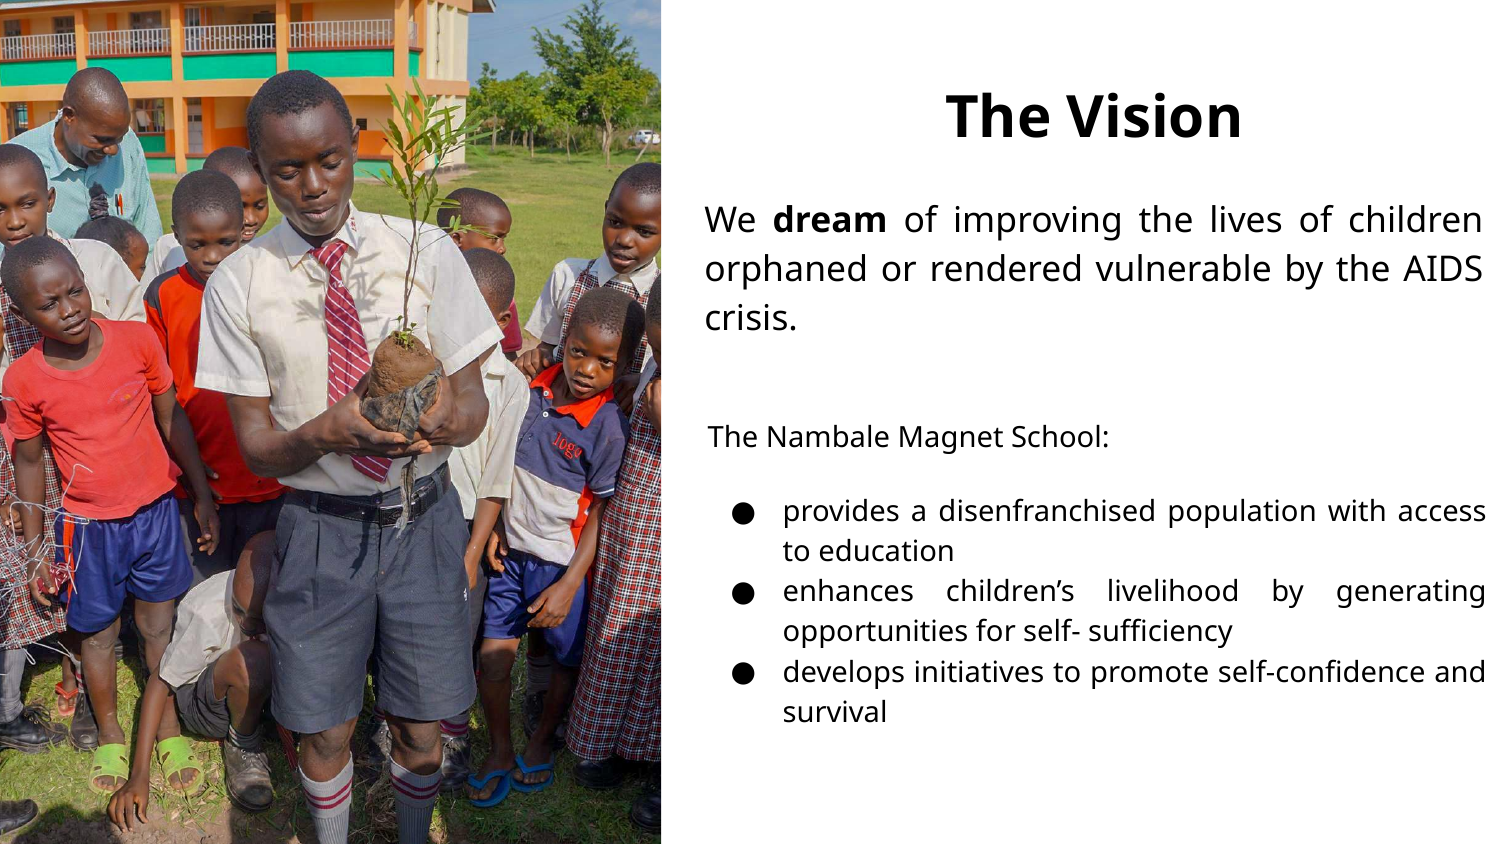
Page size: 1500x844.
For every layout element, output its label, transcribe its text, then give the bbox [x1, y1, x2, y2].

text_box We dream of improving the lives of children orphaned or rendered vulnerable by the AIDS crisis. [689, 175, 1499, 382]
text_box The Nambale Magnet School: provides a disenfranchised population with access to education enhances children’s livelihood by generating opportunities for self- sufficiency develops initiatives to promote self-confidence and survival [692, 398, 1500, 750]
title The Vision [864, 64, 1324, 159]
picture [0, 0, 662, 844]
